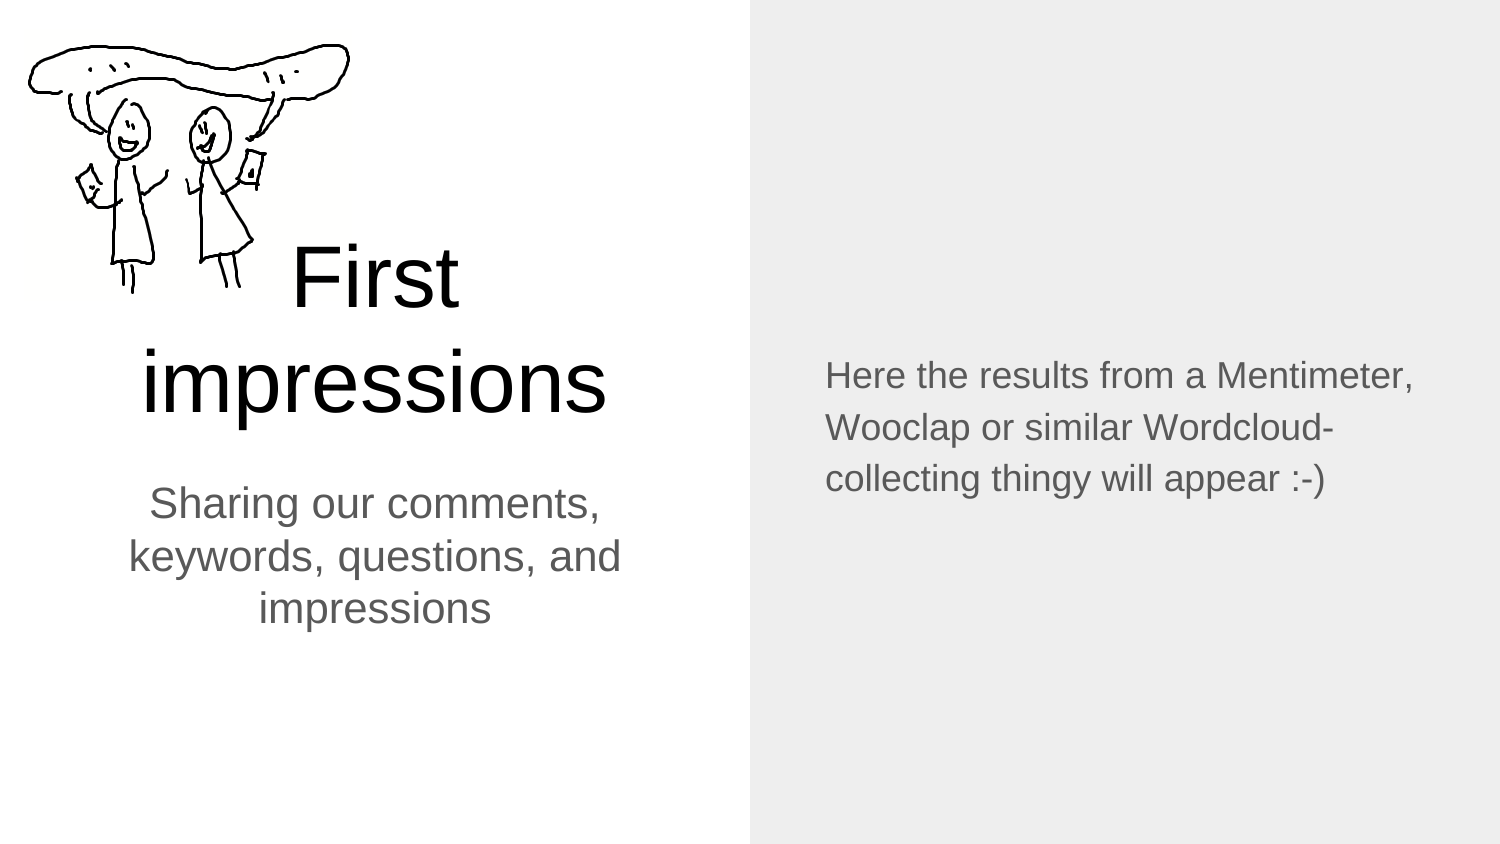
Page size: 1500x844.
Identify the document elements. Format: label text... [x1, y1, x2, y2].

picture [24, 29, 352, 301]
subtitle Sharing our comments, keywords, questions, and impressions [43, 459, 708, 663]
list Here the results from a Mentimeter, Wooclap or similar Wordcloud-collecting thingy will appear :-) [810, 118, 1440, 725]
title First impressions [43, 202, 708, 446]
